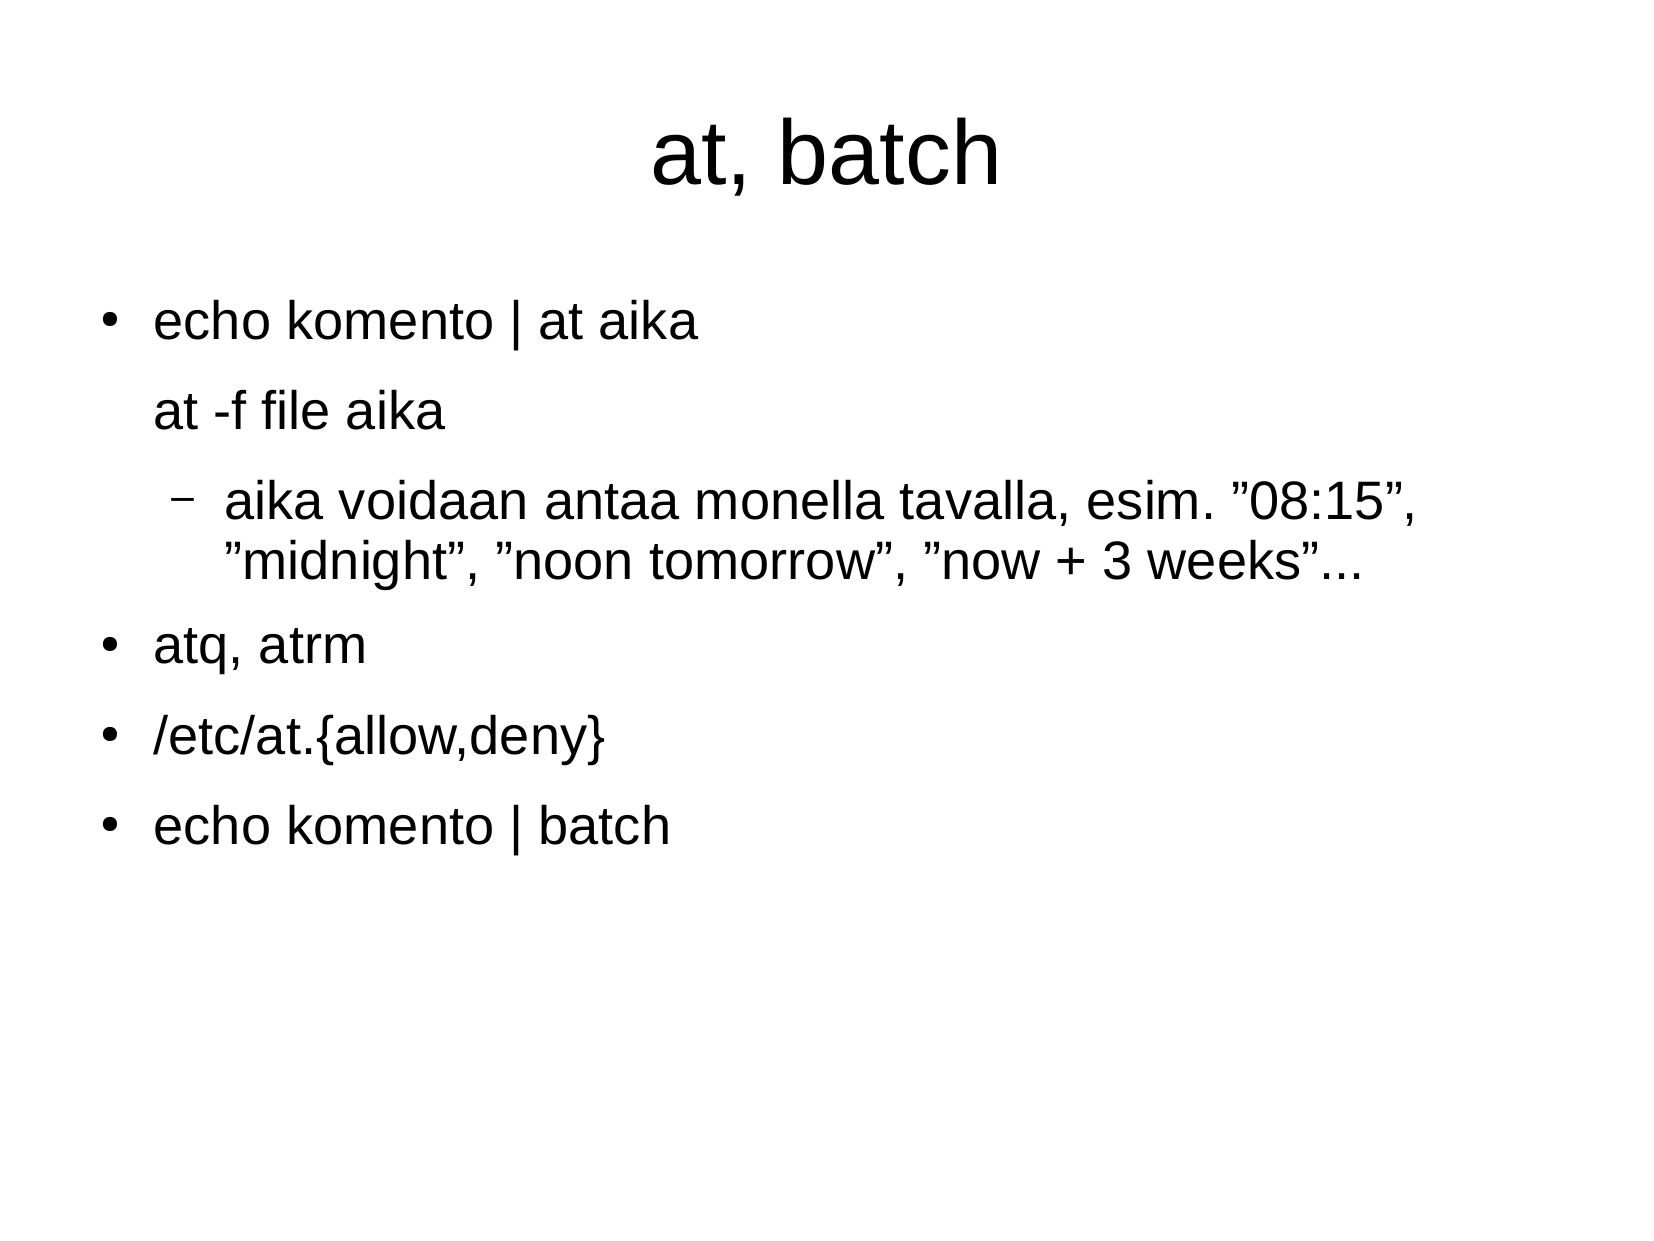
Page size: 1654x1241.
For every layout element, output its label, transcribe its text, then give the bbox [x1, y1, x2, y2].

title at, batch [82, 49, 1571, 257]
list echo komento | at aika at -f file aika aika voidaan antaa monella tavalla, esim. ”08:15”, ”midnight”, ”noon tomorrow”, ”now + 3 weeks”... atq, atrm /etc/at.{allow,deny} echo komento | batch [82, 290, 1571, 1010]
